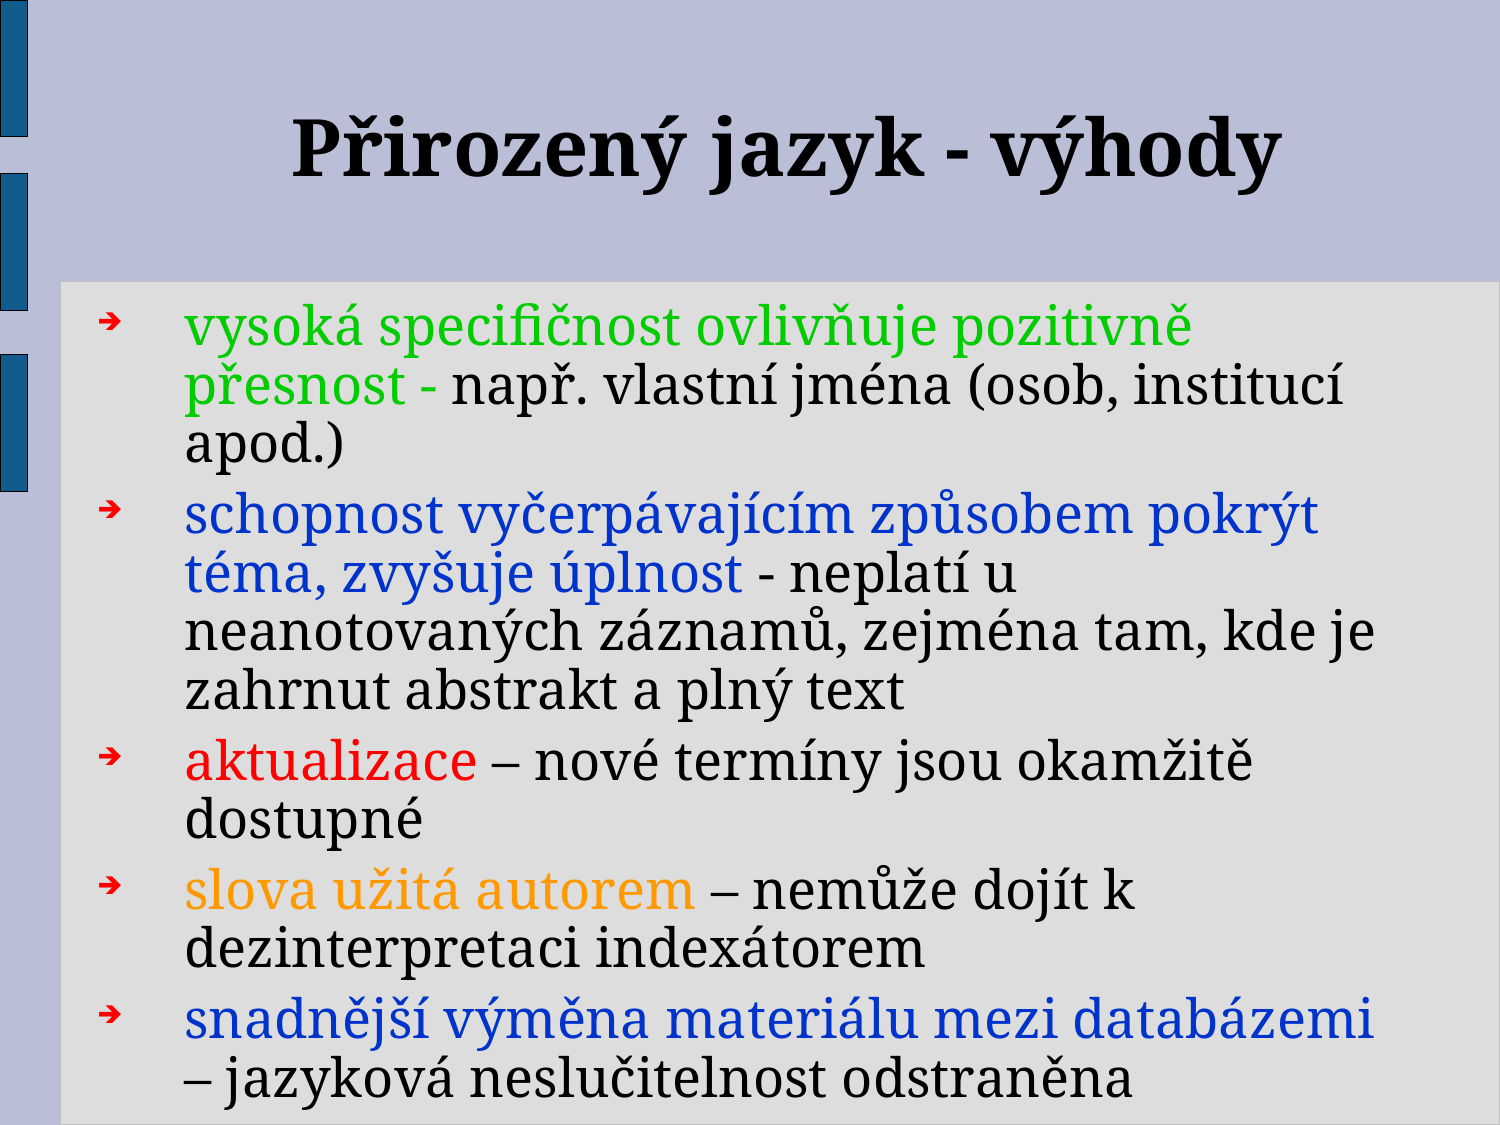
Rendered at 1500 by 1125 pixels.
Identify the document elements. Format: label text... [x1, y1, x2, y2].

title Přirozený jazyk - výhody [150, 45, 1426, 234]
list vysoká specifičnost ovlivňuje pozitivně přesnost - např. vlastní jména (osob, institucí apod.) schopnost vyčerpávajícím způsobem pokrýt téma, zvyšuje úplnost - neplatí u neanotovaných záznamů, zejména tam, kde je zahrnut abstrakt a plný text aktualizace – nové termíny jsou okamžitě dostupné slova užitá autorem – nemůže dojít k dezinterpretaci indexátorem snadnější výměna materiálu mezi databázemi – jazyková neslučitelnost odstraněna není třeba se jazyku učit (rodilý mluvčí) [82, 291, 1412, 1125]
